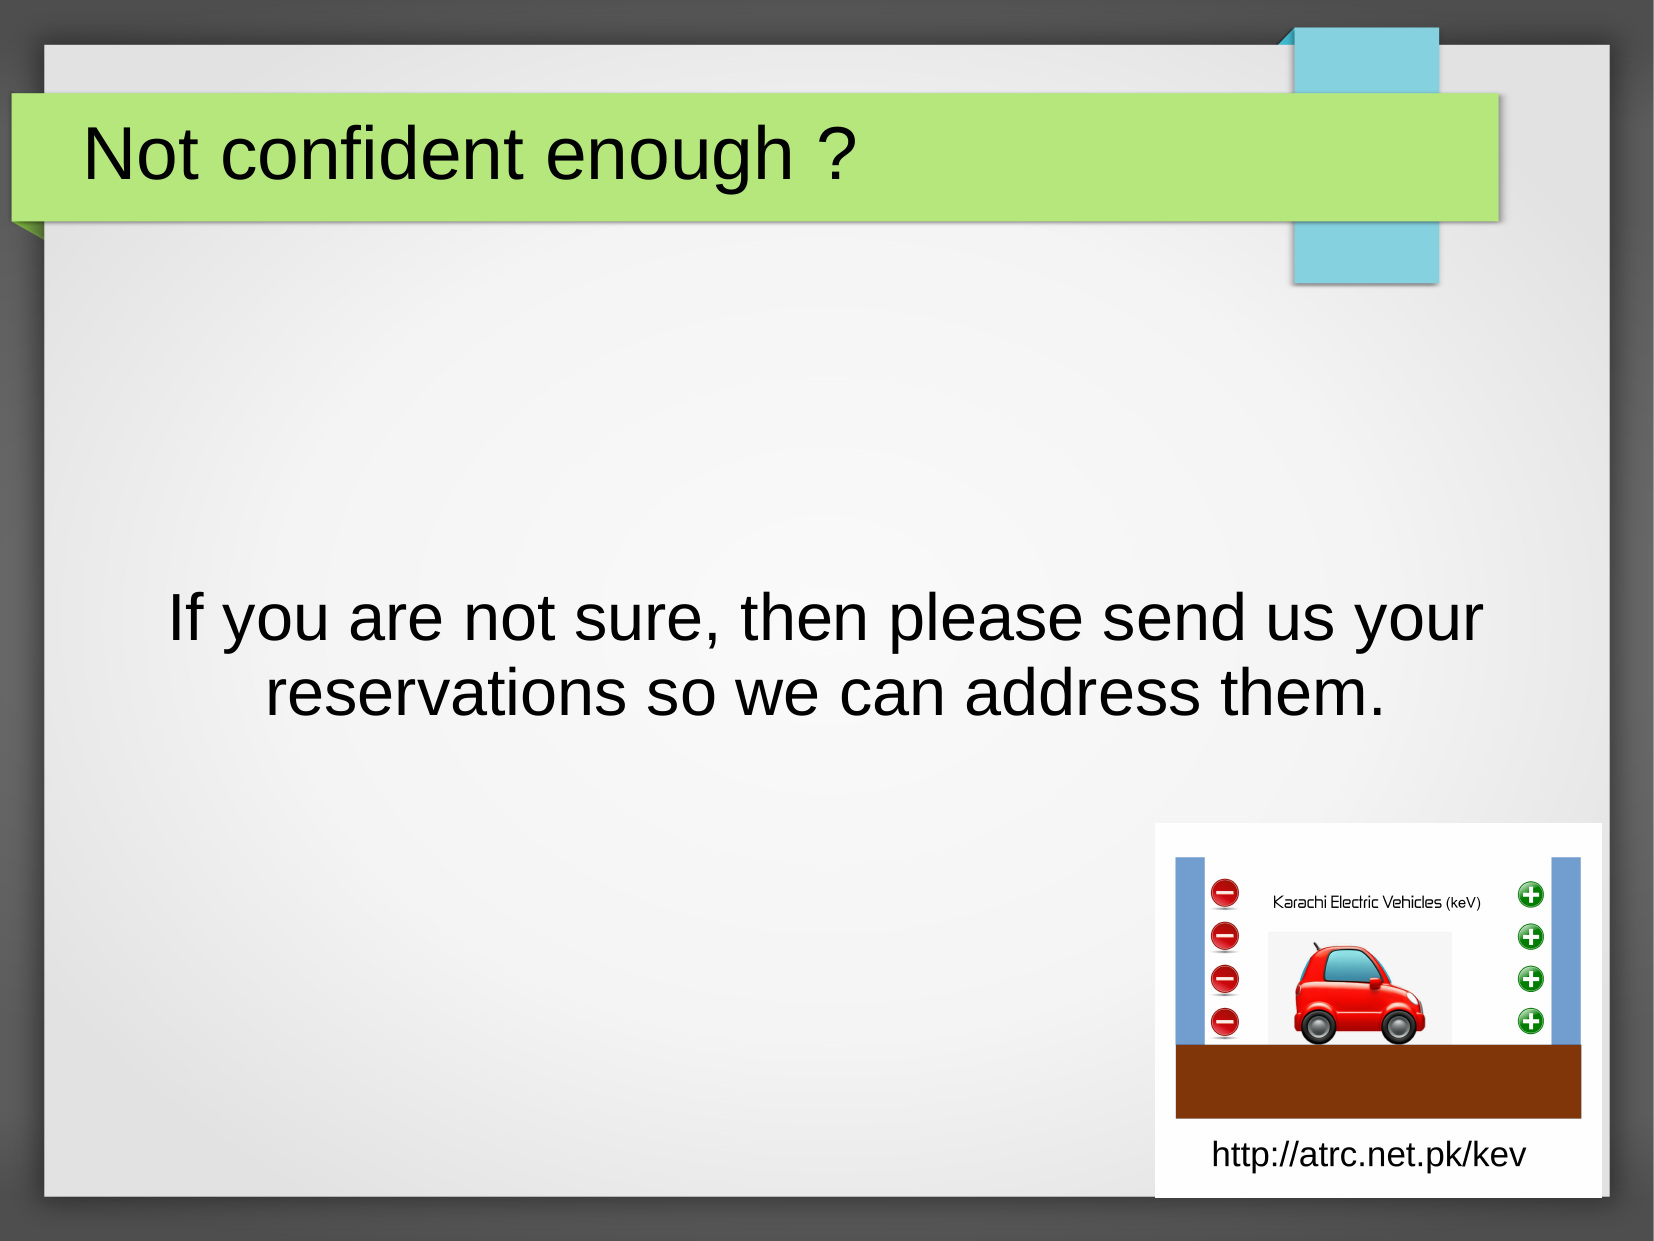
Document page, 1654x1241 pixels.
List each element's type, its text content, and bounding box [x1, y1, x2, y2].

title Not confident enough ? [82, 94, 1264, 213]
subtitle If you are not sure, then please send us your reservations so we can address them. [82, 295, 1571, 1015]
picture [0, 0, 1654, 1241]
